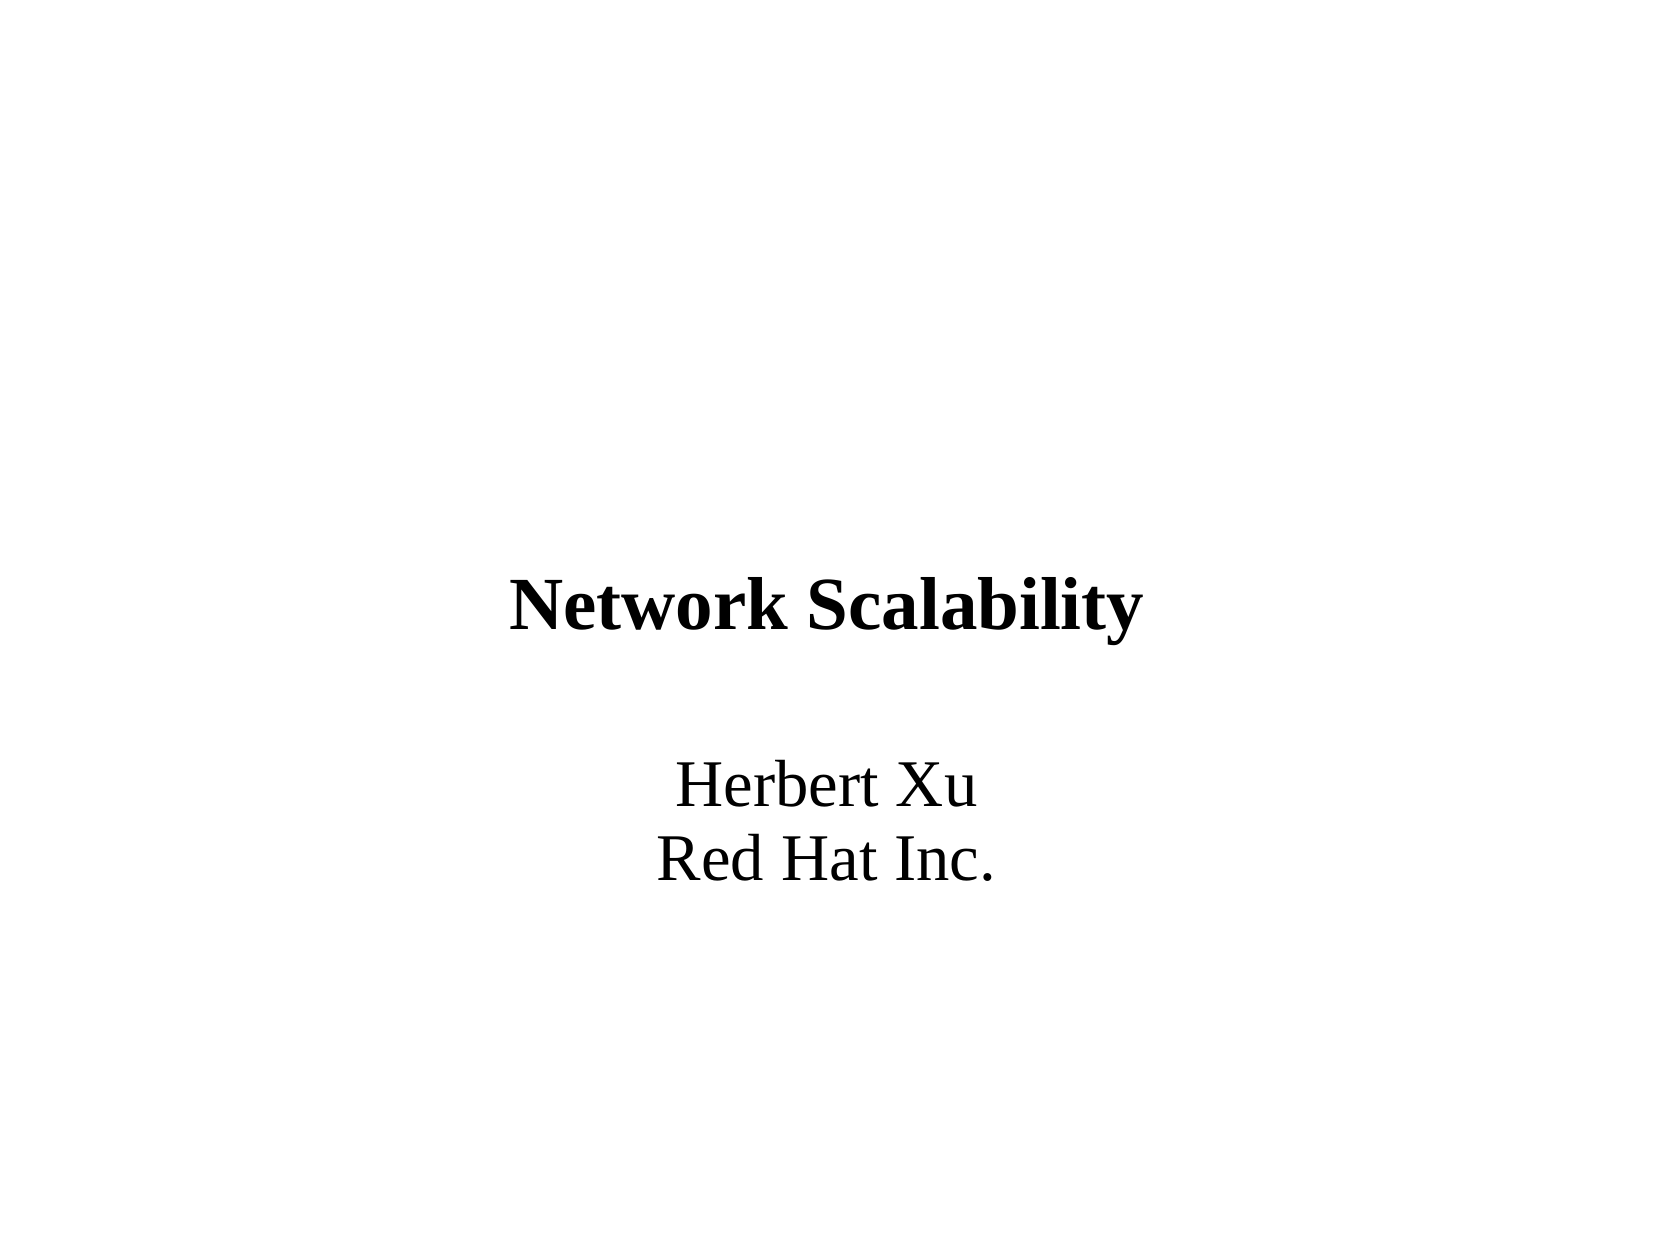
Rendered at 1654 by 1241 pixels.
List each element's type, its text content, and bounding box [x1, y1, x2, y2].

title Network Scalability Herbert Xu Red Hat Inc. [0, 463, 1653, 1051]
